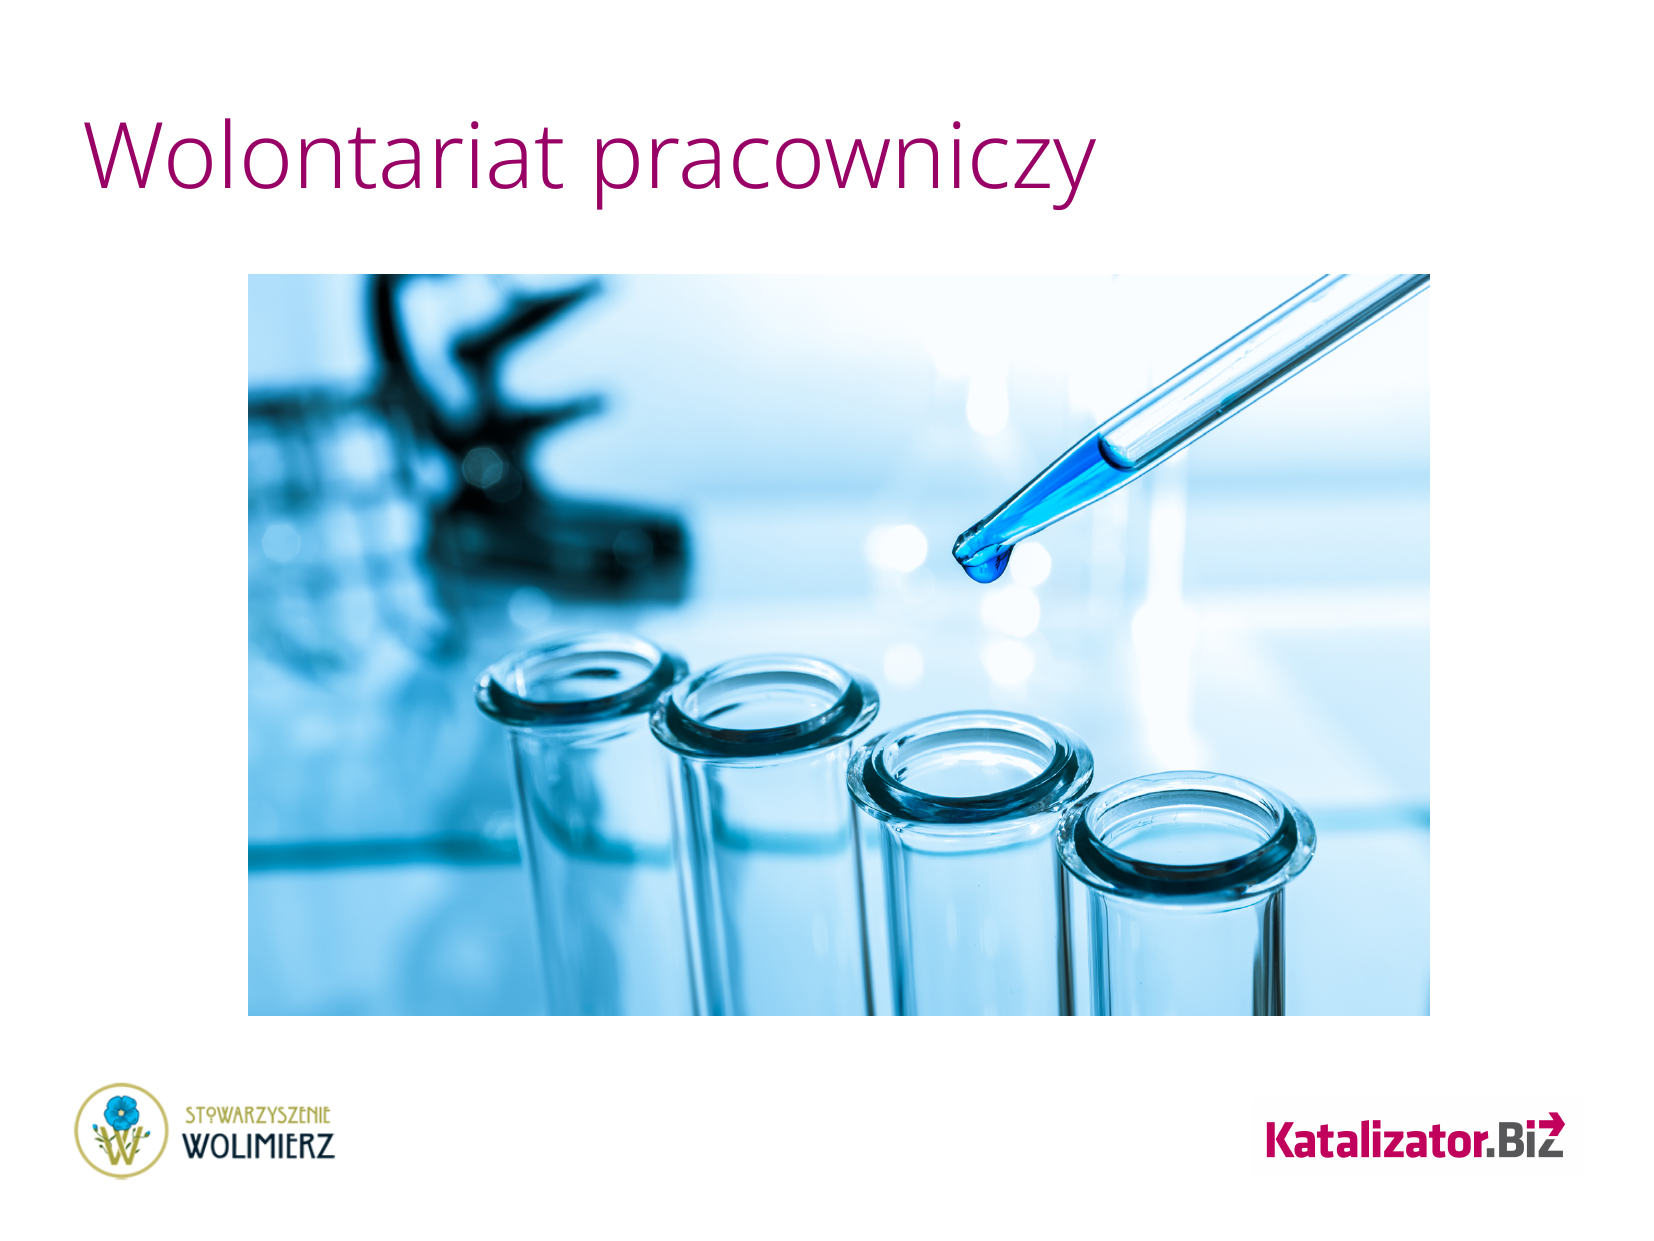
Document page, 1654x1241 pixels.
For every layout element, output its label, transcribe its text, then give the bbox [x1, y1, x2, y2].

picture [248, 274, 1430, 1016]
picture [68, 1066, 343, 1198]
title Wolontariat pracowniczy [82, 49, 1571, 257]
picture [1251, 1098, 1585, 1178]
